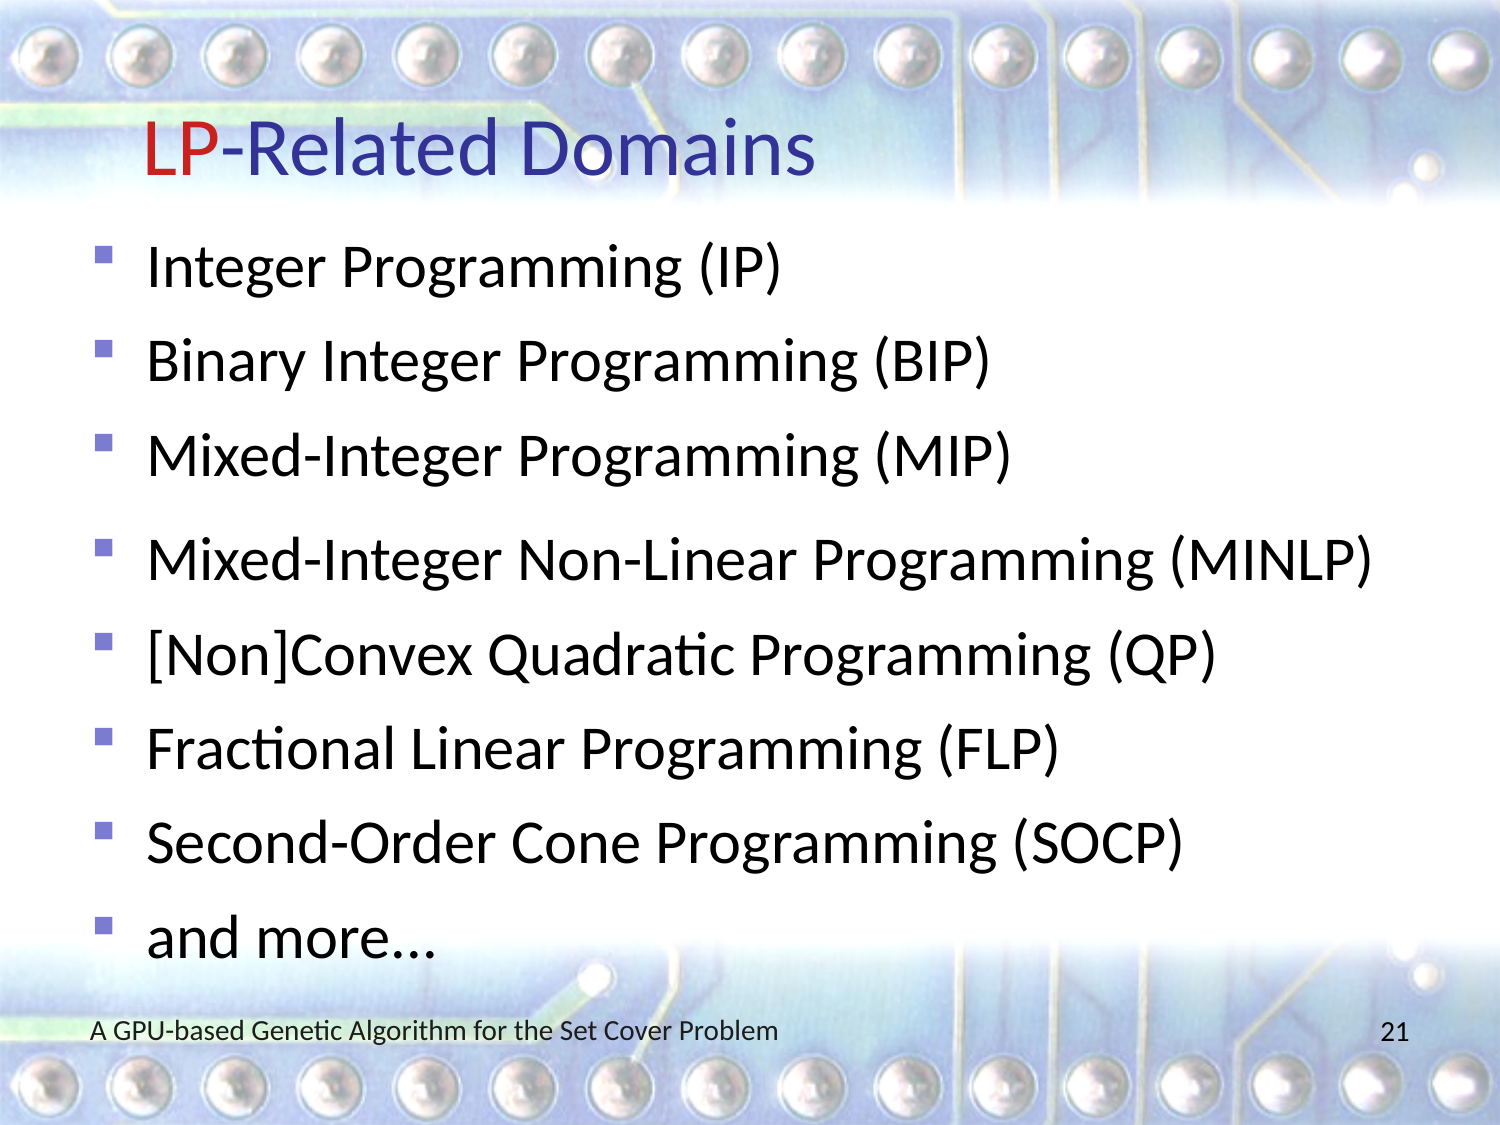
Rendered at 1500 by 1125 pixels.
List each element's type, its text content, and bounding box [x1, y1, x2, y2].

picture [0, 0, 1500, 261]
slide_number A GPU-based Genetic Algorithm for the Set Cover Problem [74, 979, 1113, 1055]
list Integer Programming (IP) Binary Integer Programming (BIP) Mixed-Integer Programming (MIP) Mixed-Integer Non-Linear Programming (MINLP) [Non]Convex Quadratic Programming (QP) Fractional Linear Programming (FLP) Second-Order Cone Programming (SOCP) and more... [75, 217, 1425, 953]
title LP-Related Domains [75, 89, 1425, 195]
picture [0, 884, 1500, 1125]
